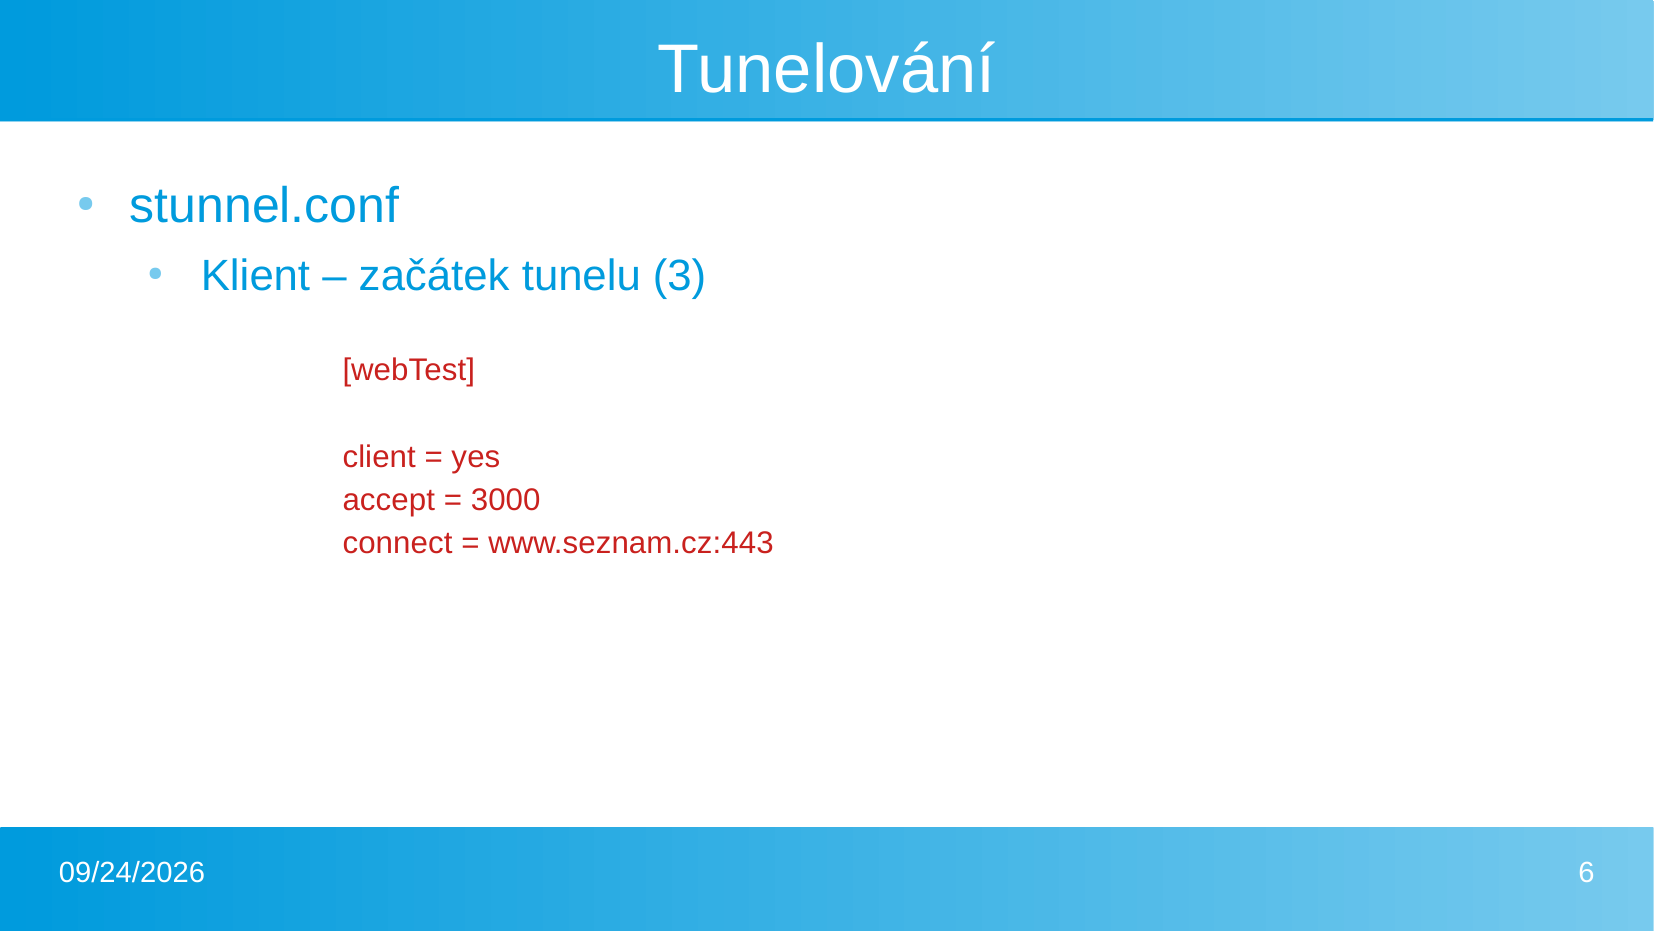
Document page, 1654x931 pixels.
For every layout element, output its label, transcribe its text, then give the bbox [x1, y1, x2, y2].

list stunnel.conf Klient – začátek tunelu (3) [webTest] client = yes accept = 3000 connect = www.seznam.cz:443 [59, 177, 1595, 768]
title Tunelování [59, 29, 1595, 108]
